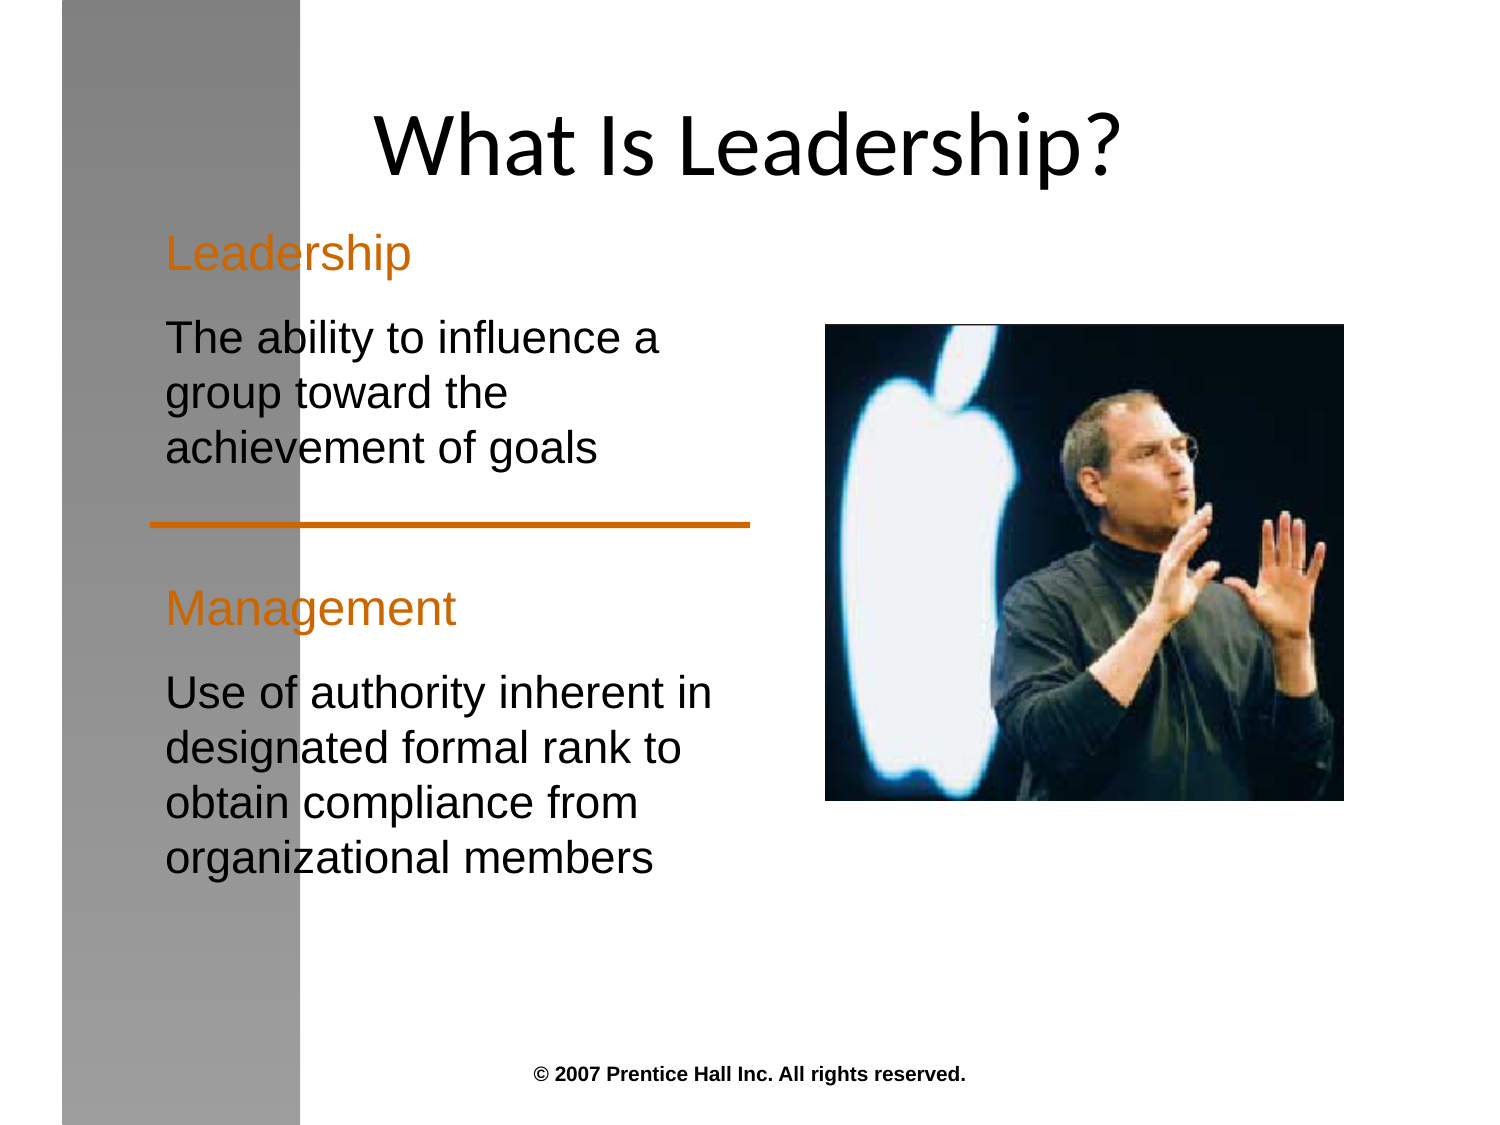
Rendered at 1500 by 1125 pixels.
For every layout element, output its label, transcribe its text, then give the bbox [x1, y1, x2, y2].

text_box Leadership The ability to influence a group toward the achievement of goals [150, 212, 751, 481]
picture [825, 324, 1344, 801]
text_box © 2007 Prentice Hall Inc. All rights reserved. [512, 1042, 988, 1103]
text_box Management Use of authority inherent in designated formal rank to obtain compliance from organizational members [150, 567, 775, 891]
title What Is Leadership? [75, 45, 1426, 233]
